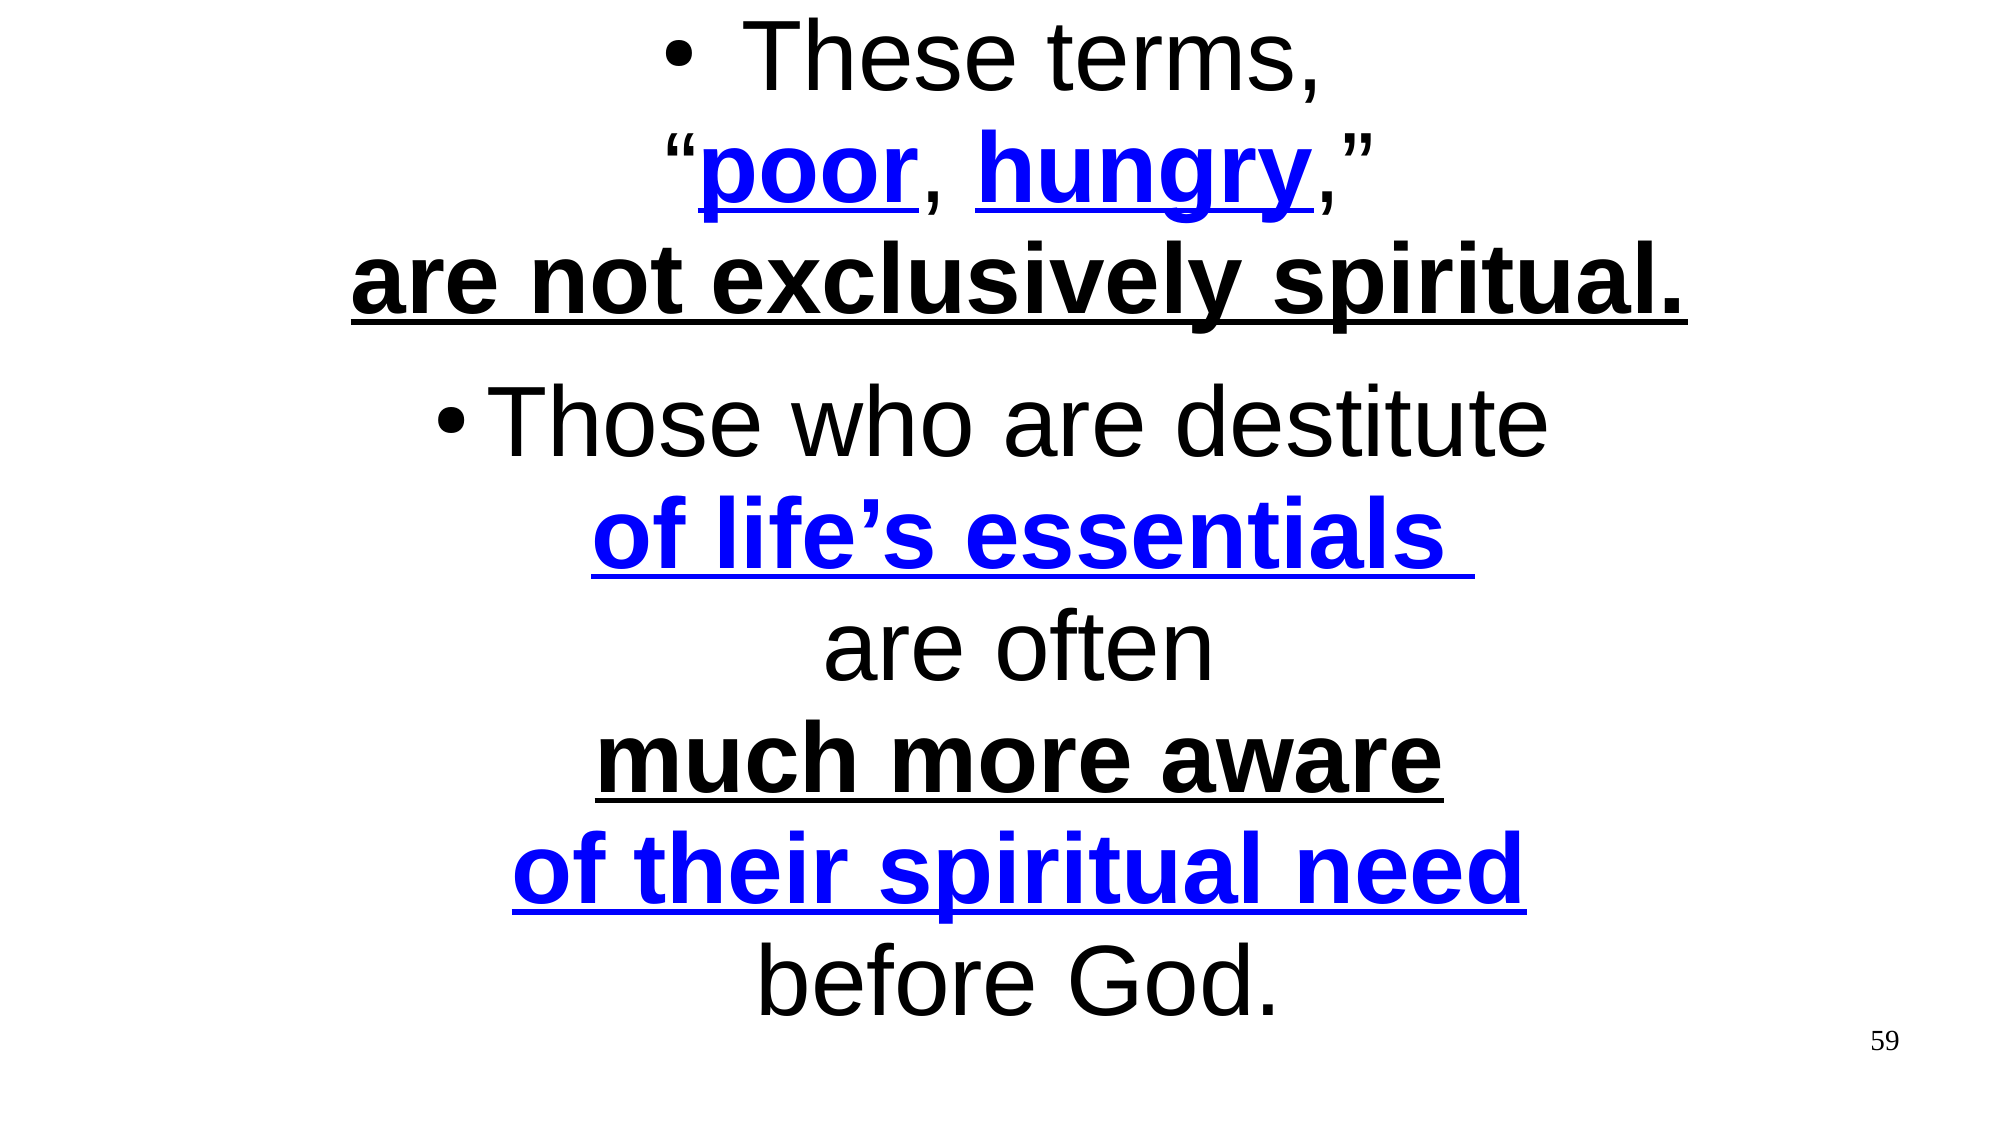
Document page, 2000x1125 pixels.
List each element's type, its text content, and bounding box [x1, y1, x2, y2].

list These terms, “poor, hungry,” are not exclusively spiritual. Those who are destitute of life’s essentials are often much more aware of their spiritual need before God. [0, 0, 1996, 1123]
